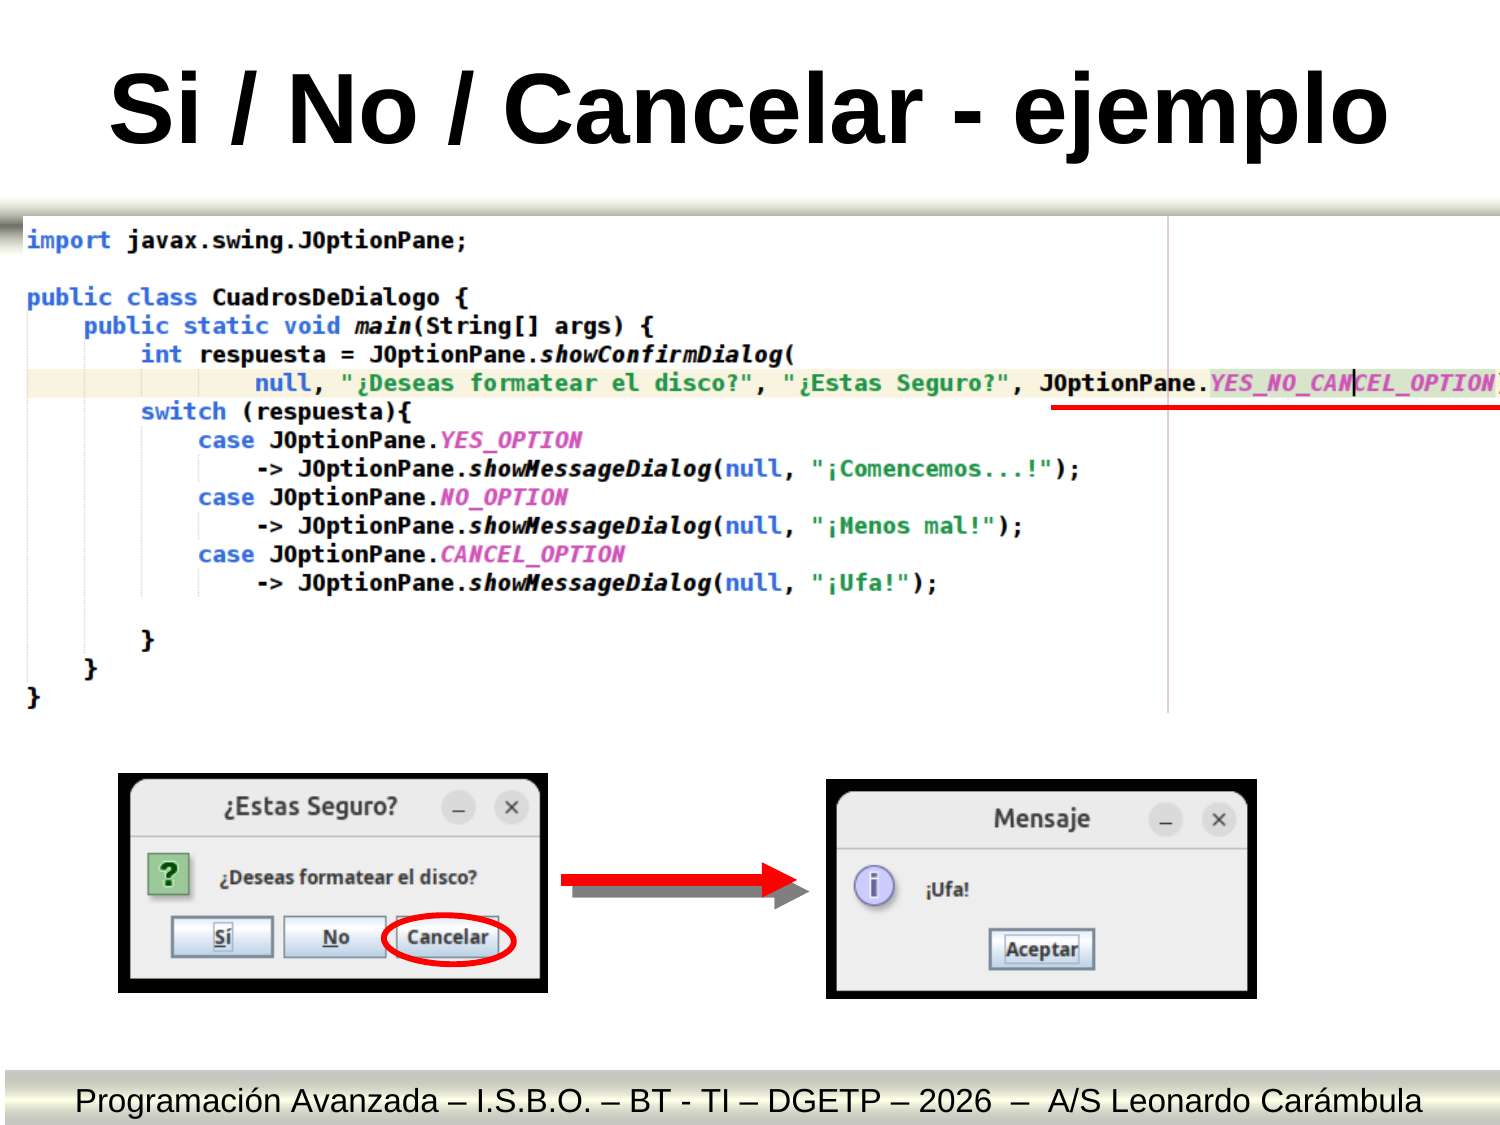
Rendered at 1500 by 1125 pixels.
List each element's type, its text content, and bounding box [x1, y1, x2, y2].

picture [826, 779, 1257, 999]
picture [118, 773, 548, 993]
picture [23, 216, 1500, 713]
title Si / No / Cancelar - ejemplo [0, 9, 1500, 198]
